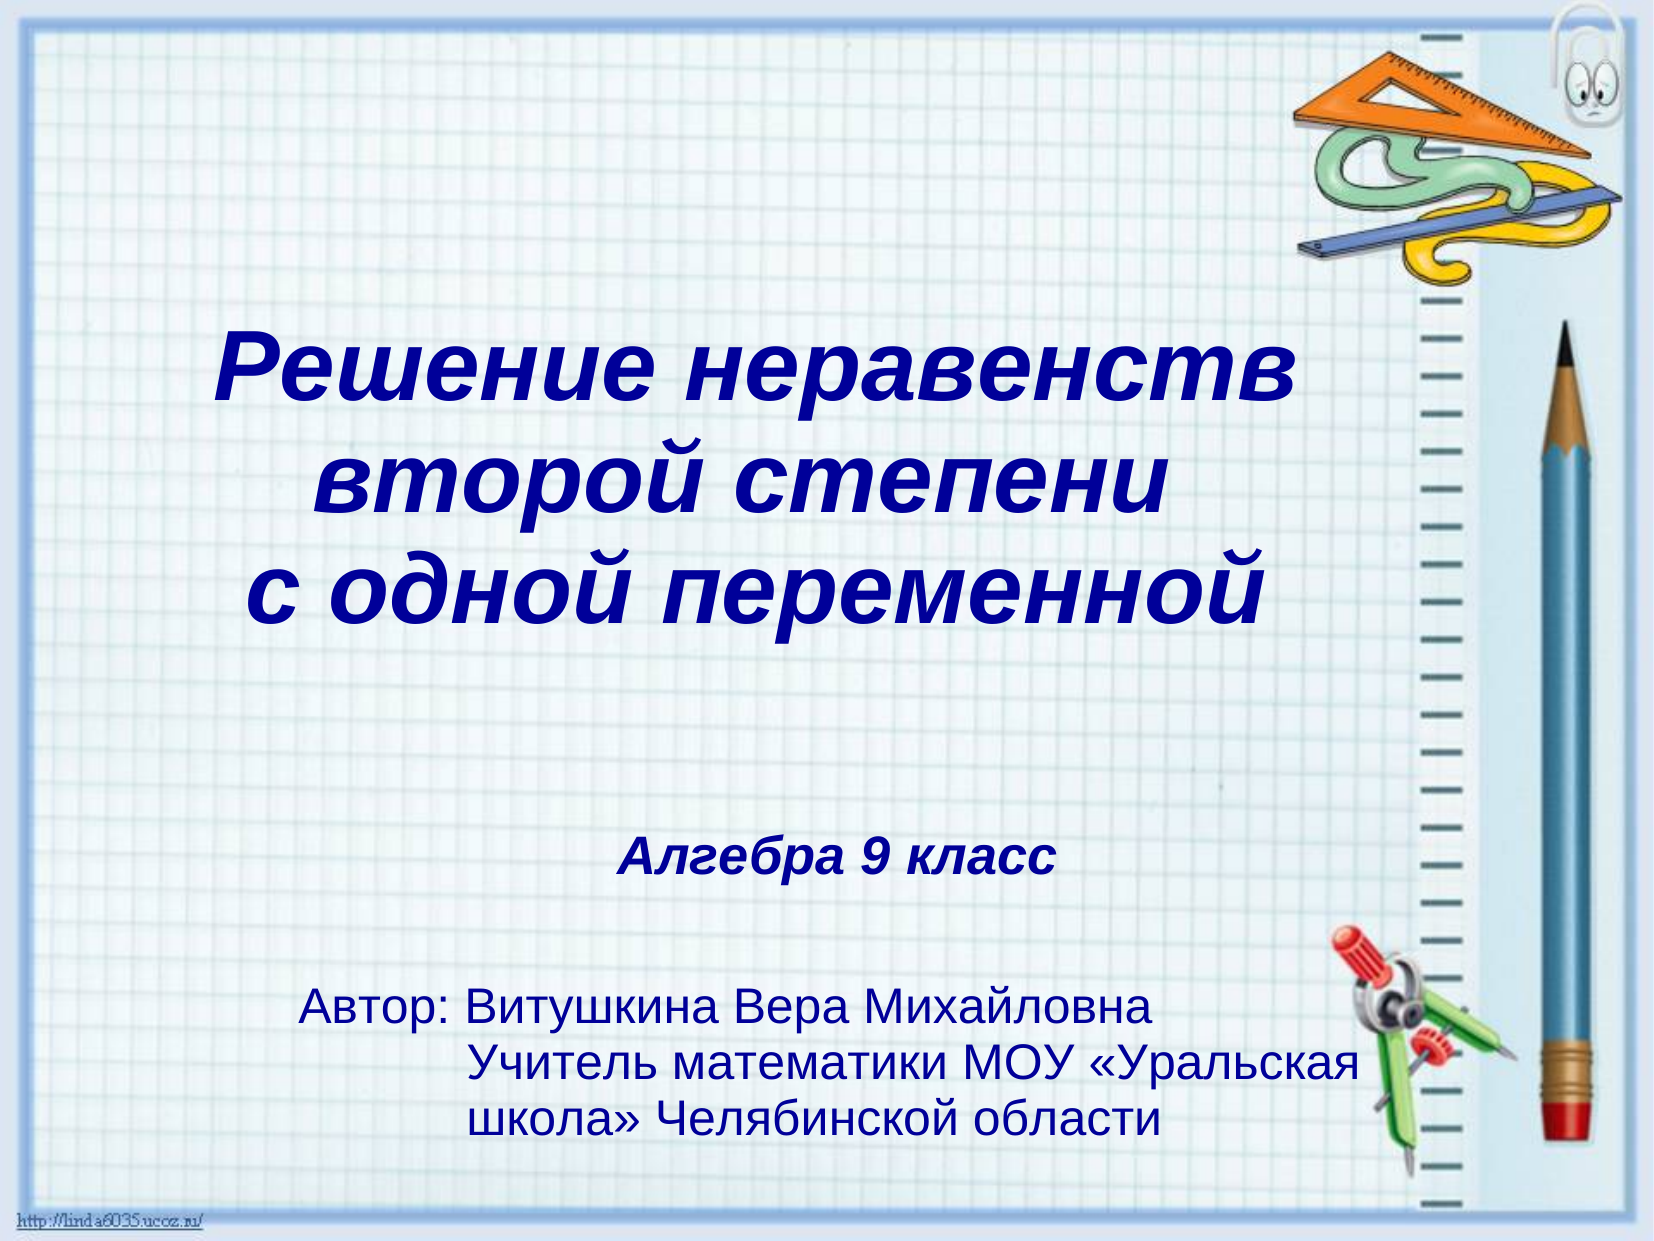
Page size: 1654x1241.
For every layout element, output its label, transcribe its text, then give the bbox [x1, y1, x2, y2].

text_box Решение неравенств второй степени с одной переменной [71, 295, 1442, 815]
picture [0, 0, 1654, 1241]
text_box Автор: Витушкина Вера Михайловна Учитель математики МОУ «Уральская школа» Челябинской области [283, 968, 1383, 1151]
text_box Алгебра 9 класс [602, 814, 1099, 892]
